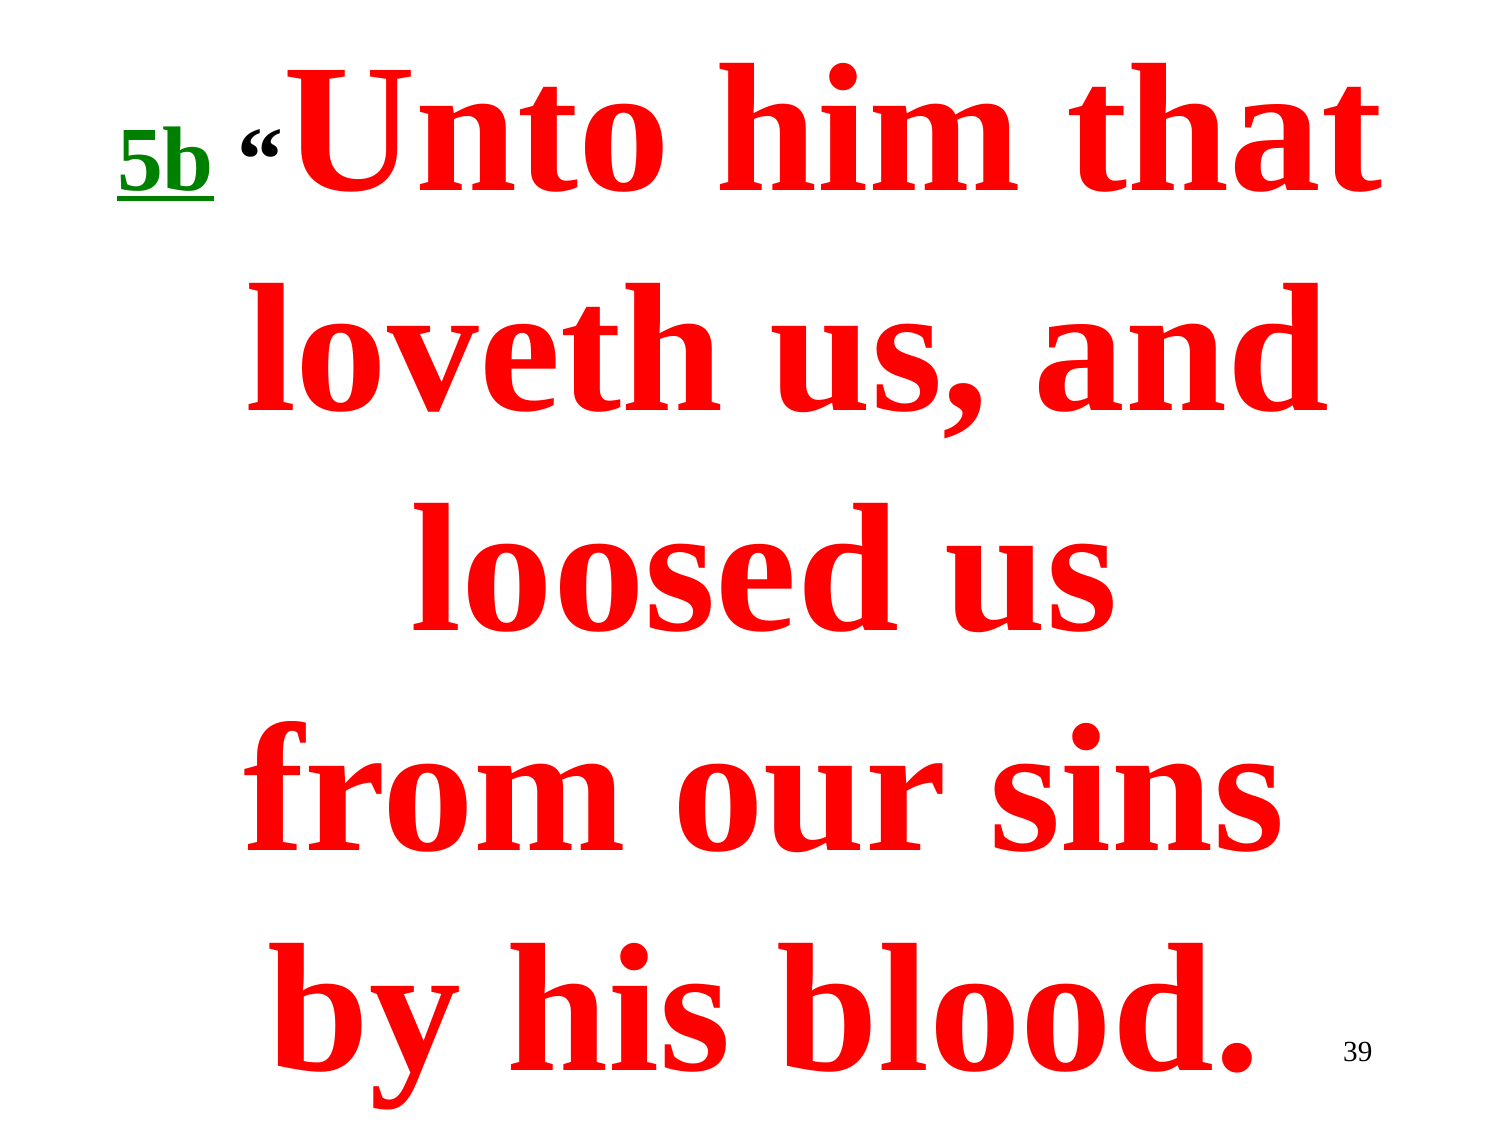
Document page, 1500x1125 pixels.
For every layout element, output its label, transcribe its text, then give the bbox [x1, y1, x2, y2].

text_box 5b “Unto him that loveth us, and loosed us from our sins by his blood. [0, 0, 1500, 1115]
